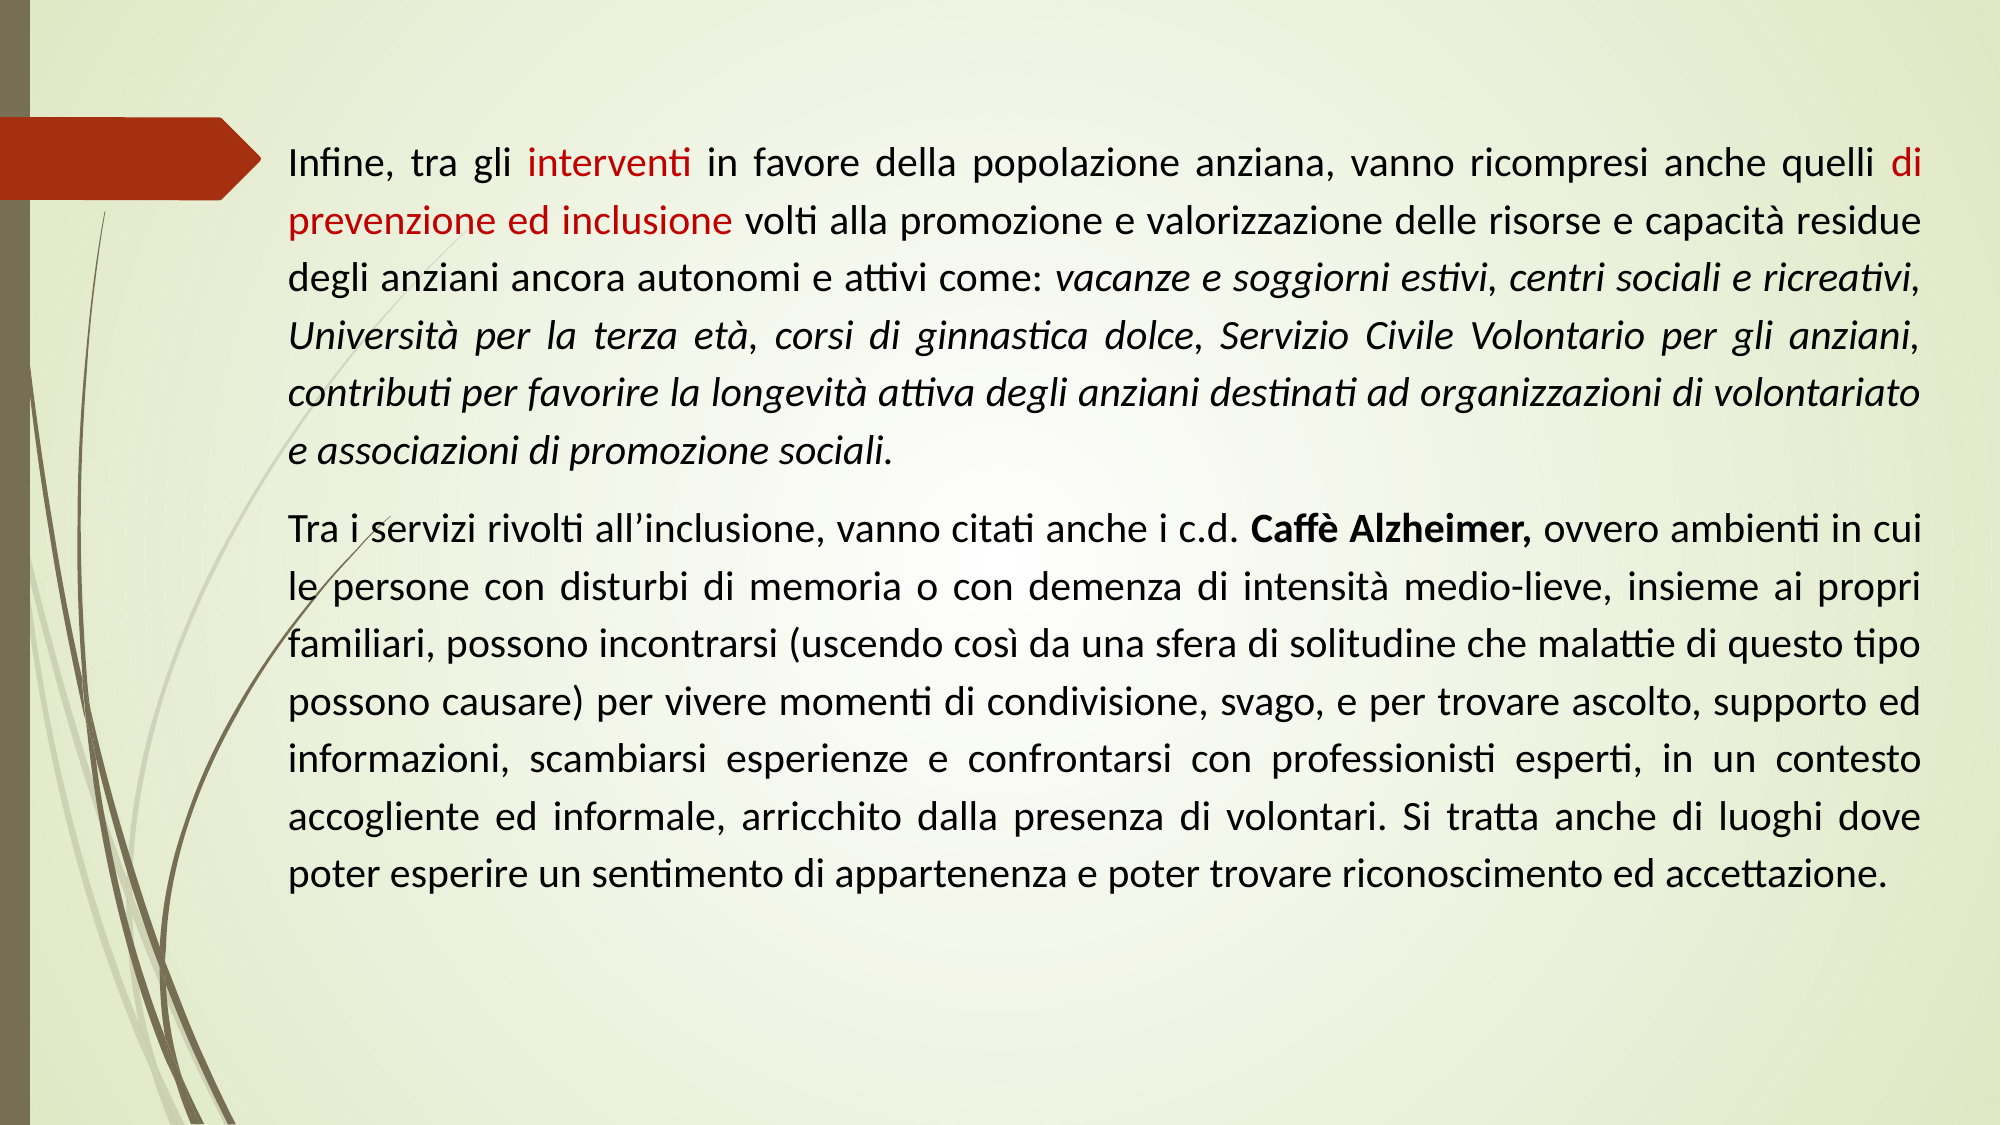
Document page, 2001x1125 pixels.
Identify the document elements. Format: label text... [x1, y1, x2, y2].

text_box Infine, tra gli interventi in favore della popolazione anziana, vanno ricompresi anche quelli di prevenzione ed inclusione volti alla promozione e valorizzazione delle risorse e capacità residue degli anziani ancora autonomi e attivi come: vacanze e soggiorni estivi, centri sociali e ricreativi, Università per la terza età, corsi di ginnastica dolce, Servizio Civile Volontario per gli anziani, contributi per favorire la longevità attiva degli anziani destinati ad organizzazioni di volontariato e associazioni di promozione sociali. Tra i servizi rivolti all’inclusione, vanno citati anche i c.d. Caffè Alzheimer, ovvero ambienti in cui le persone con disturbi di memoria o con demenza di intensità medio-lieve, insieme ai propri familiari, possono incontrarsi (uscendo così da una sfera di solitudine che malattie di questo tipo possono causare) per vivere momenti di condivisione, svago, e per trovare ascolto, supporto ed informazioni, scambiarsi esperienze e confrontarsi con professionisti esperti, in un contesto accogliente ed informale, arricchito dalla presenza di volontari. Si tratta anche di luoghi dove poter esperire un sentimento di appartenenza e poter trovare riconoscimento ed accettazione. [272, 120, 1949, 987]
